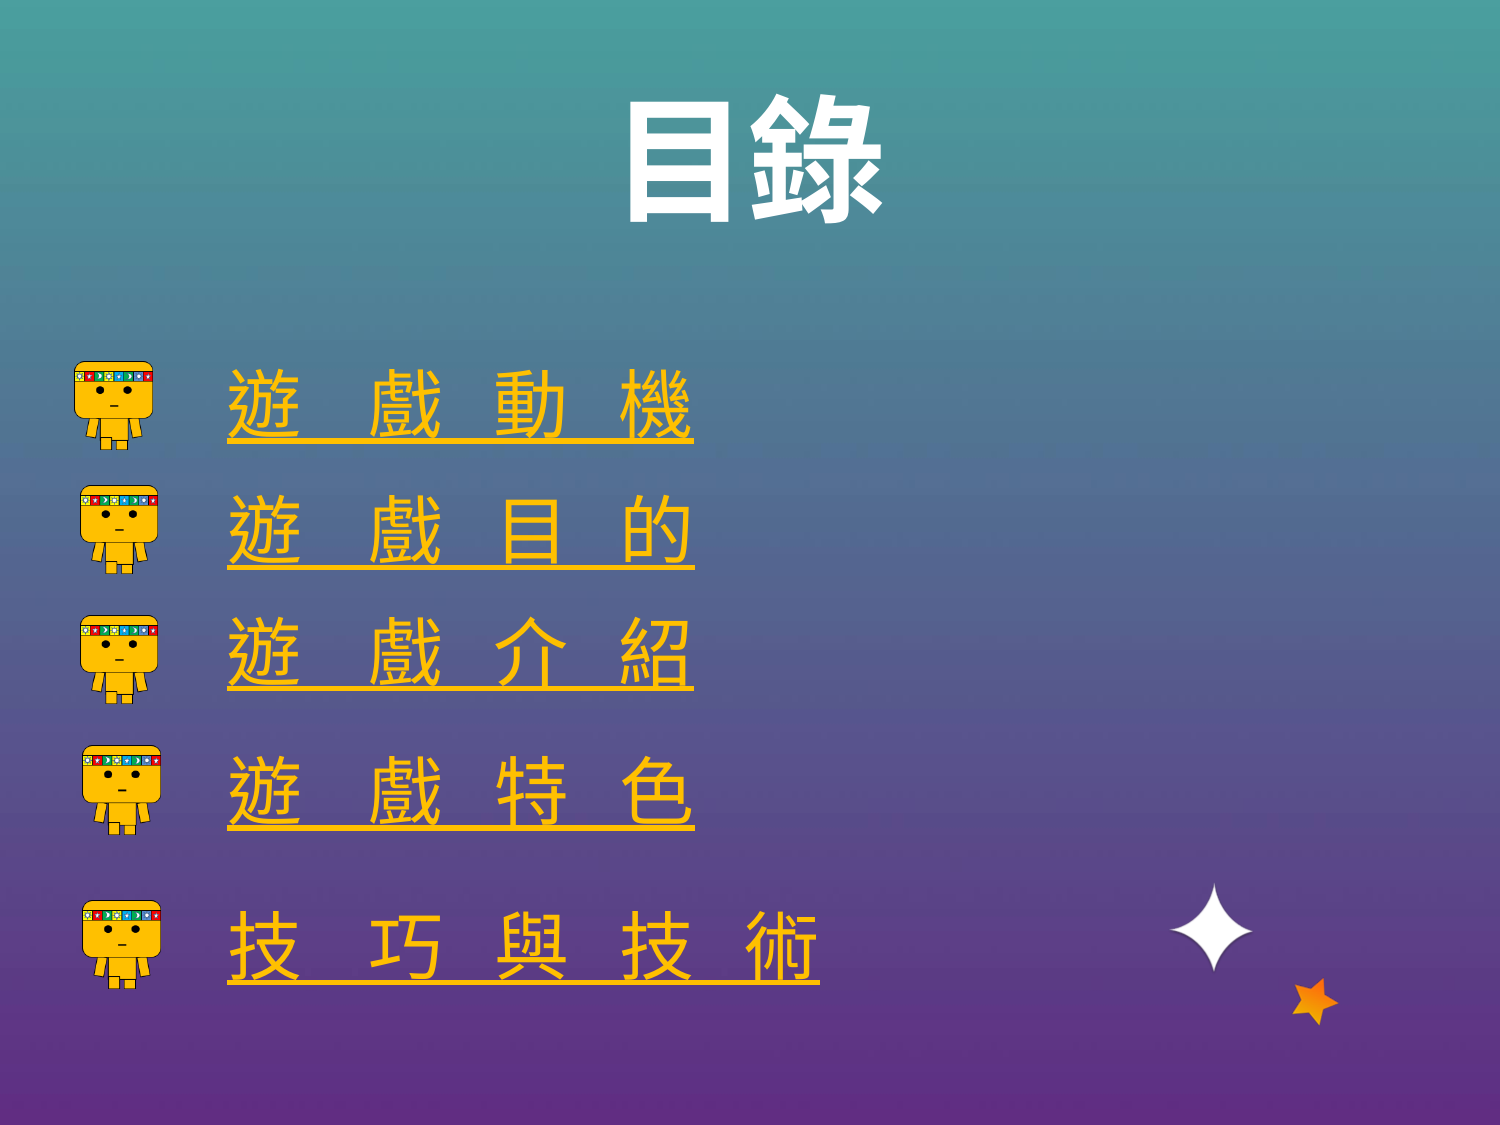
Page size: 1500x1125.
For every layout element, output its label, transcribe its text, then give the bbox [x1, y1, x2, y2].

text_box 目錄 [596, 66, 938, 249]
text_box 遊 戲 特 色 [212, 737, 732, 844]
text_box 遊 戲 目 的 [212, 476, 810, 583]
text_box 遊 戲 動 機 [211, 349, 732, 456]
text_box 遊 戲 介 紹 [211, 597, 732, 704]
text_box 技 巧 與 技 術 [212, 891, 938, 998]
picture [0, 0, 1500, 1125]
